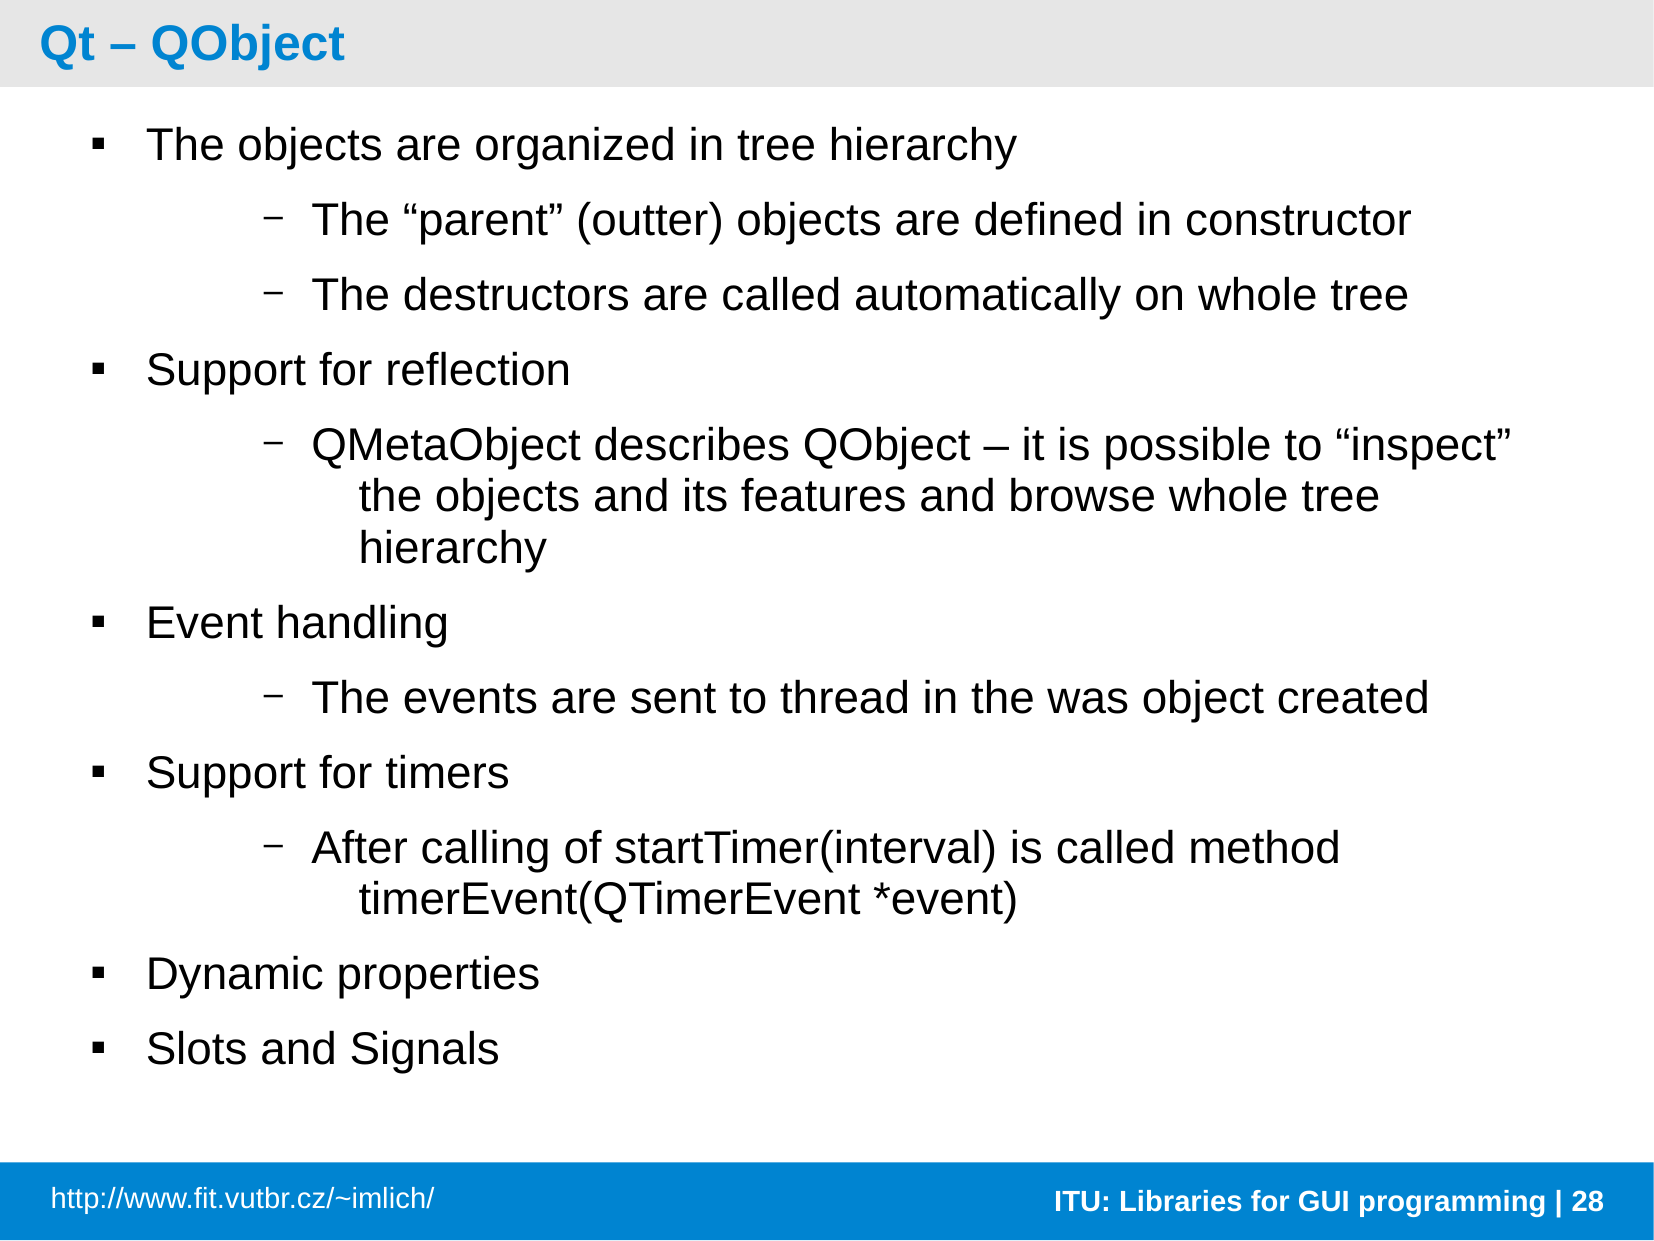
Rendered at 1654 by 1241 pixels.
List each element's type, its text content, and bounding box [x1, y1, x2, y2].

list The objects are organized in tree hierarchy The “parent” (outter) objects are defined in constructor The destructors are called automatically on whole tree Support for reflection QMetaObject describes QObject – it is possible to “inspect” the objects and its features and browse whole tree hierarchy Event handling The events are sent to thread in the was object created Support for timers After calling of startTimer(interval) is called method timerEvent(QTimerEvent *event) Dynamic properties Slots and Signals [75, 119, 1564, 1155]
title Qt – QObject [39, 11, 1615, 76]
